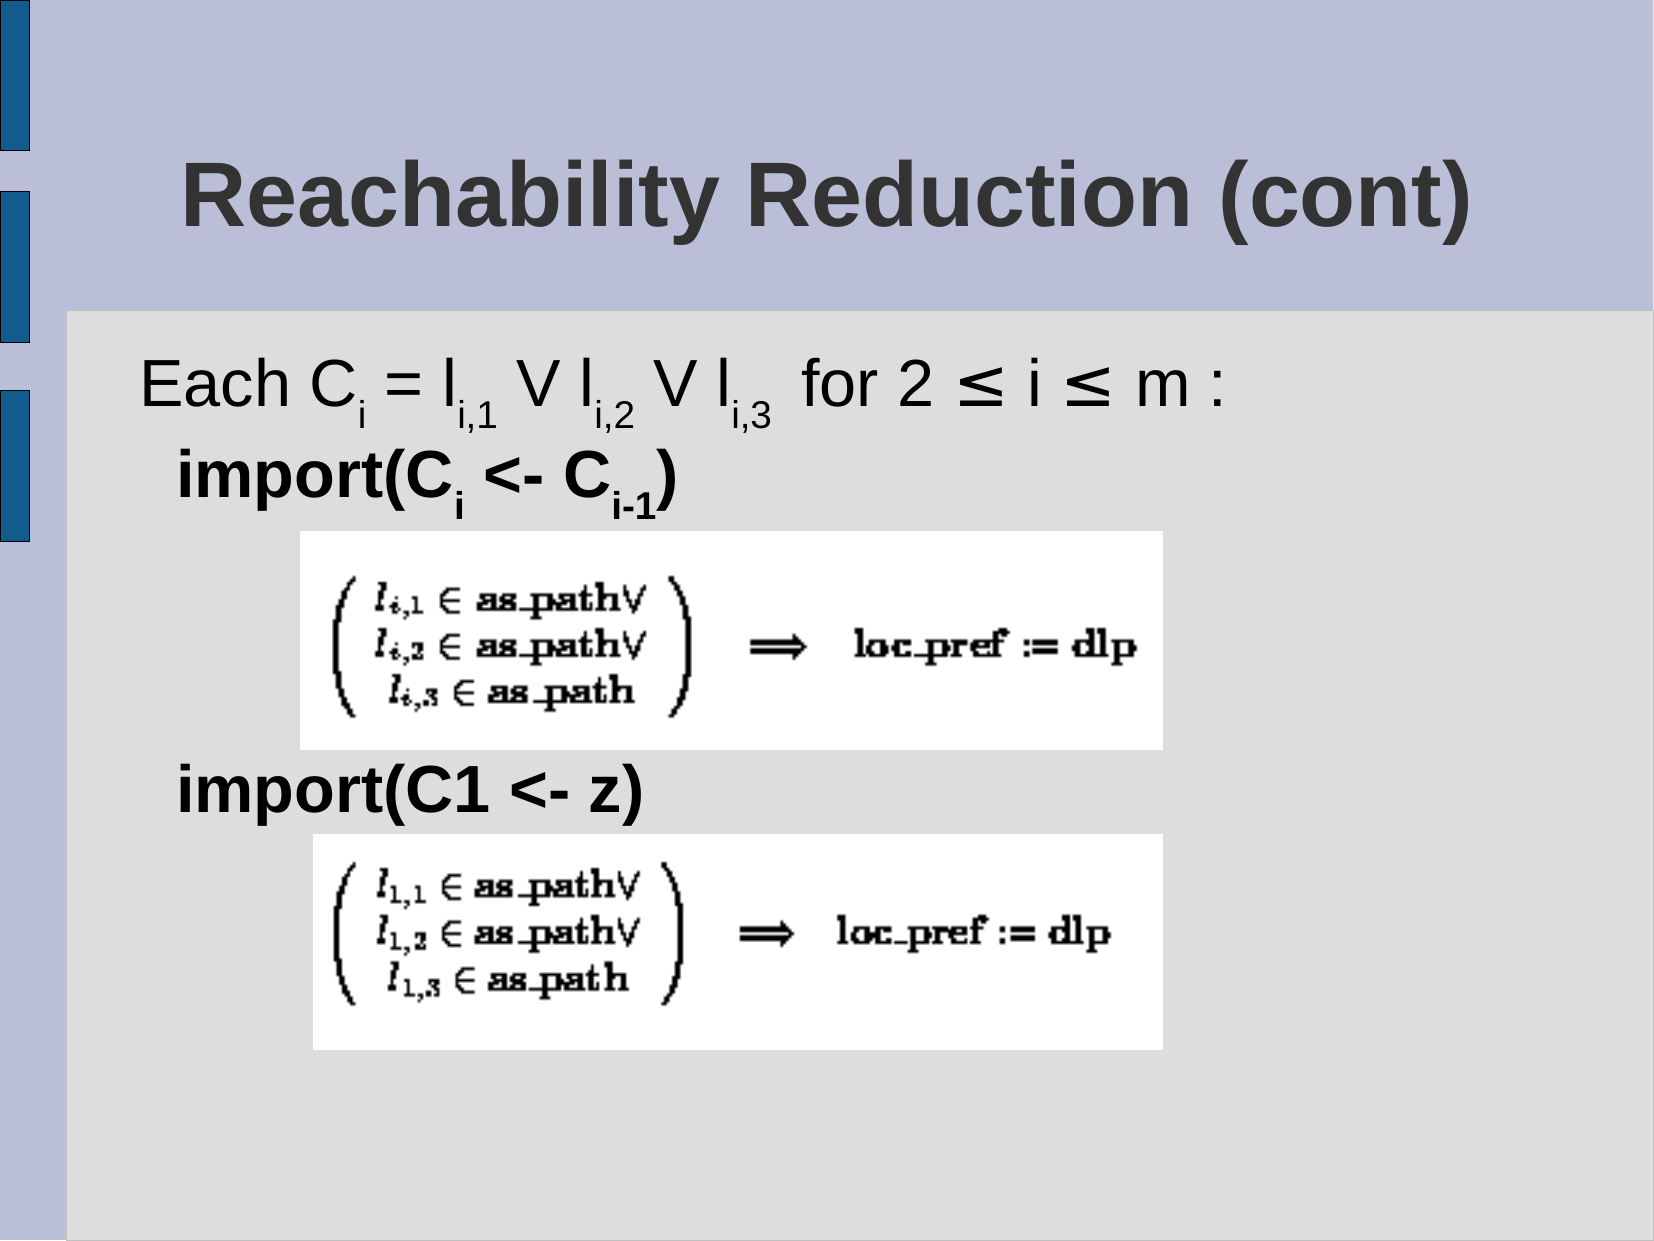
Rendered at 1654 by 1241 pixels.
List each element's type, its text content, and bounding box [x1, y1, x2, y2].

picture [313, 834, 1163, 1051]
list Each Ci = li,1 V li,2 V li,3 for 2 ≤ i ≤ m : import(Ci <- Ci-1) import(C1 <- z) [121, 344, 1534, 1127]
title Reachability Reduction (cont) [121, 91, 1534, 299]
picture [300, 531, 1163, 751]
